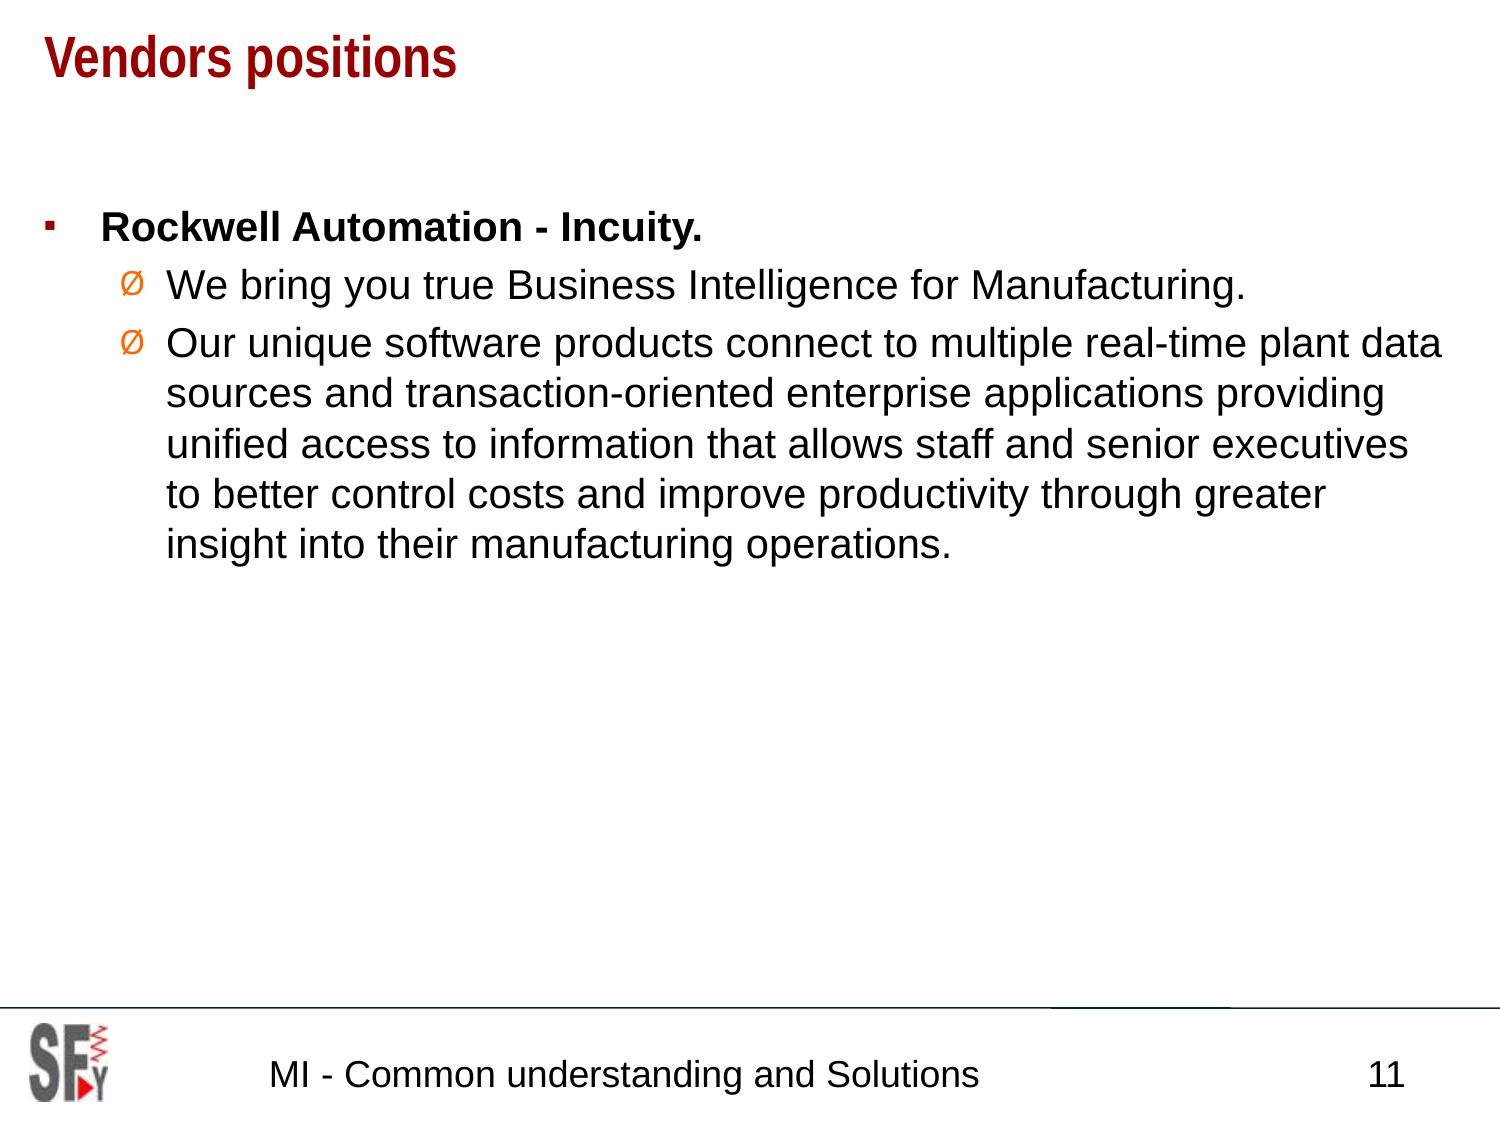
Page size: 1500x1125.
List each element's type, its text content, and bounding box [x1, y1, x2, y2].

picture [29, 1023, 108, 1102]
footer MI - Common understanding and Solutions [253, 1034, 1336, 1103]
list Rockwell Automation - Incuity. We bring you true Business Intelligence for Manufacturing. Our unique software products connect to multiple real-time plant data sources and transaction-oriented enterprise applications providing unified access to information that allows staff and senior executives to better control costs and improve productivity through greater insight into their manufacturing operations. [29, 184, 1471, 988]
slide_number <numéro> [1352, 1034, 1490, 1103]
title Vendors positions [29, 12, 1471, 138]
